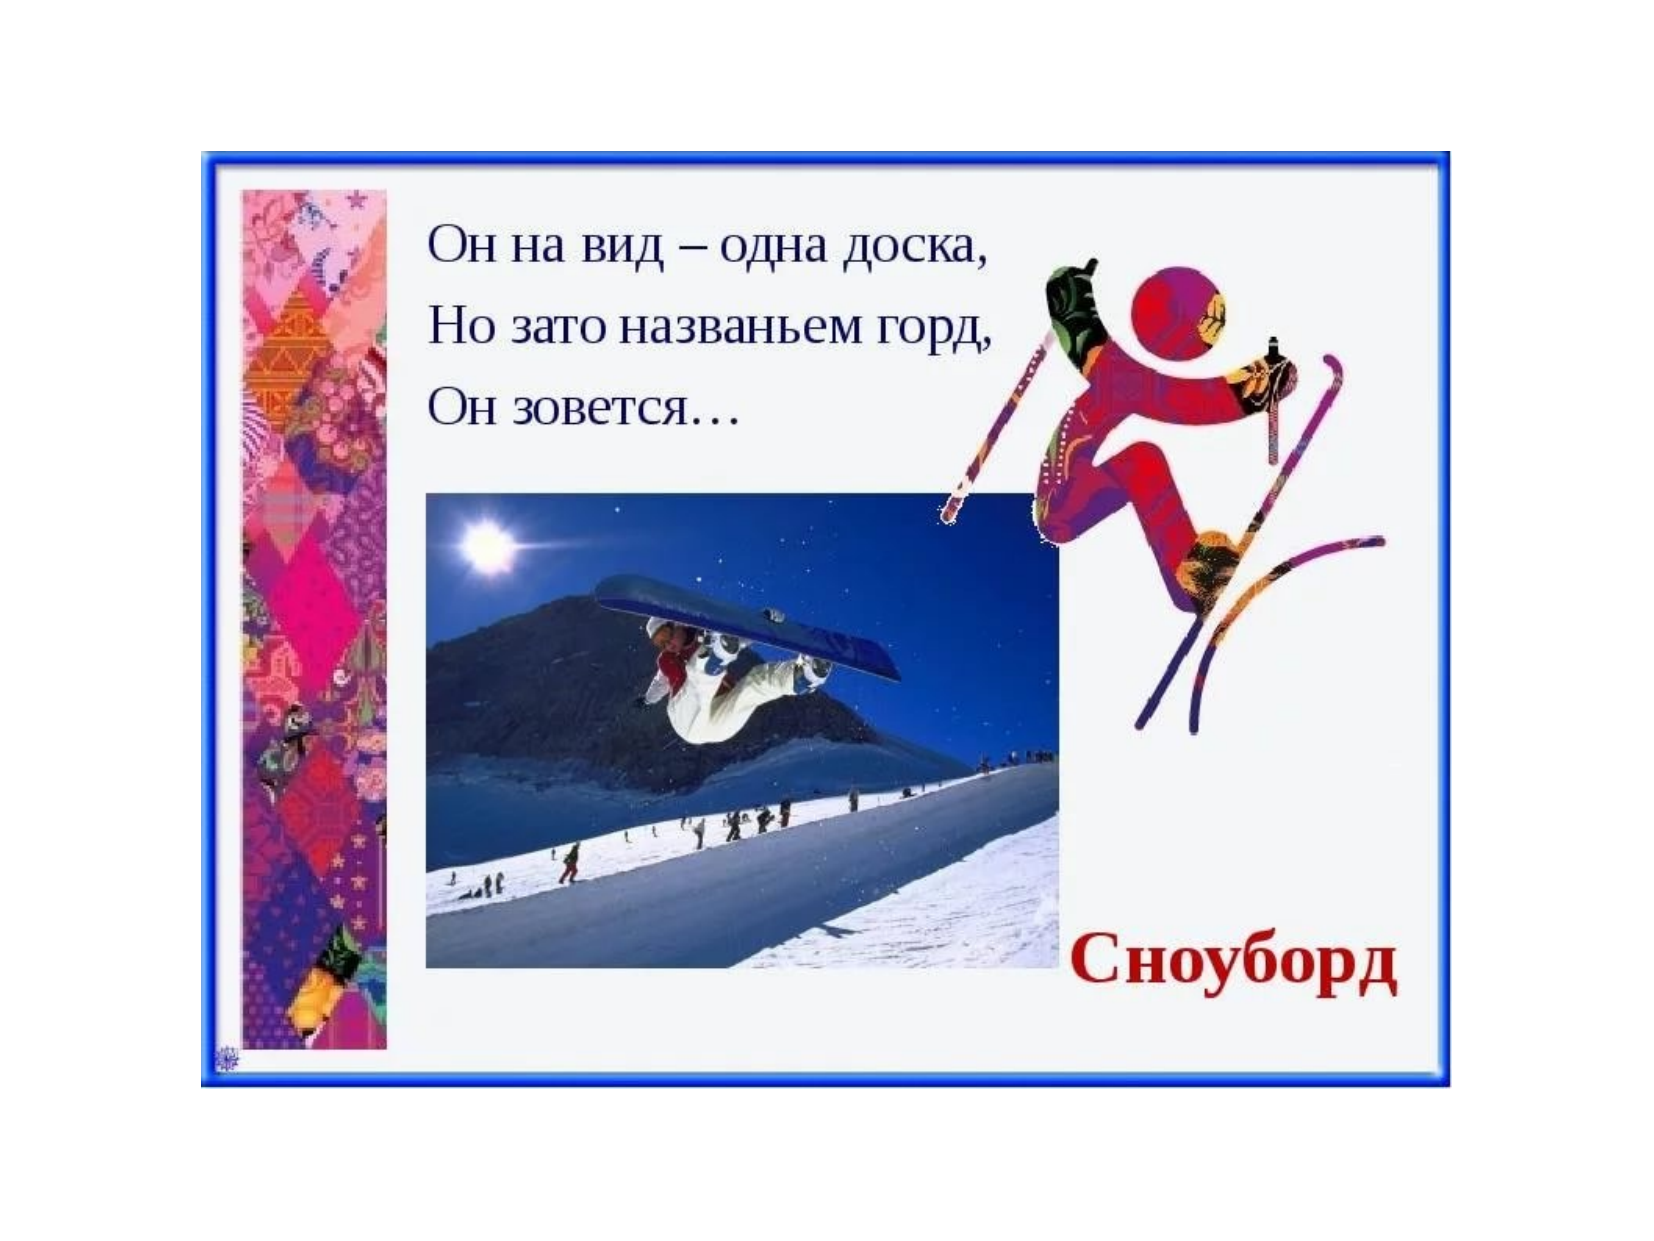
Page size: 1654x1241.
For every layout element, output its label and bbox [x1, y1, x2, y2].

picture [201, 151, 1452, 1089]
